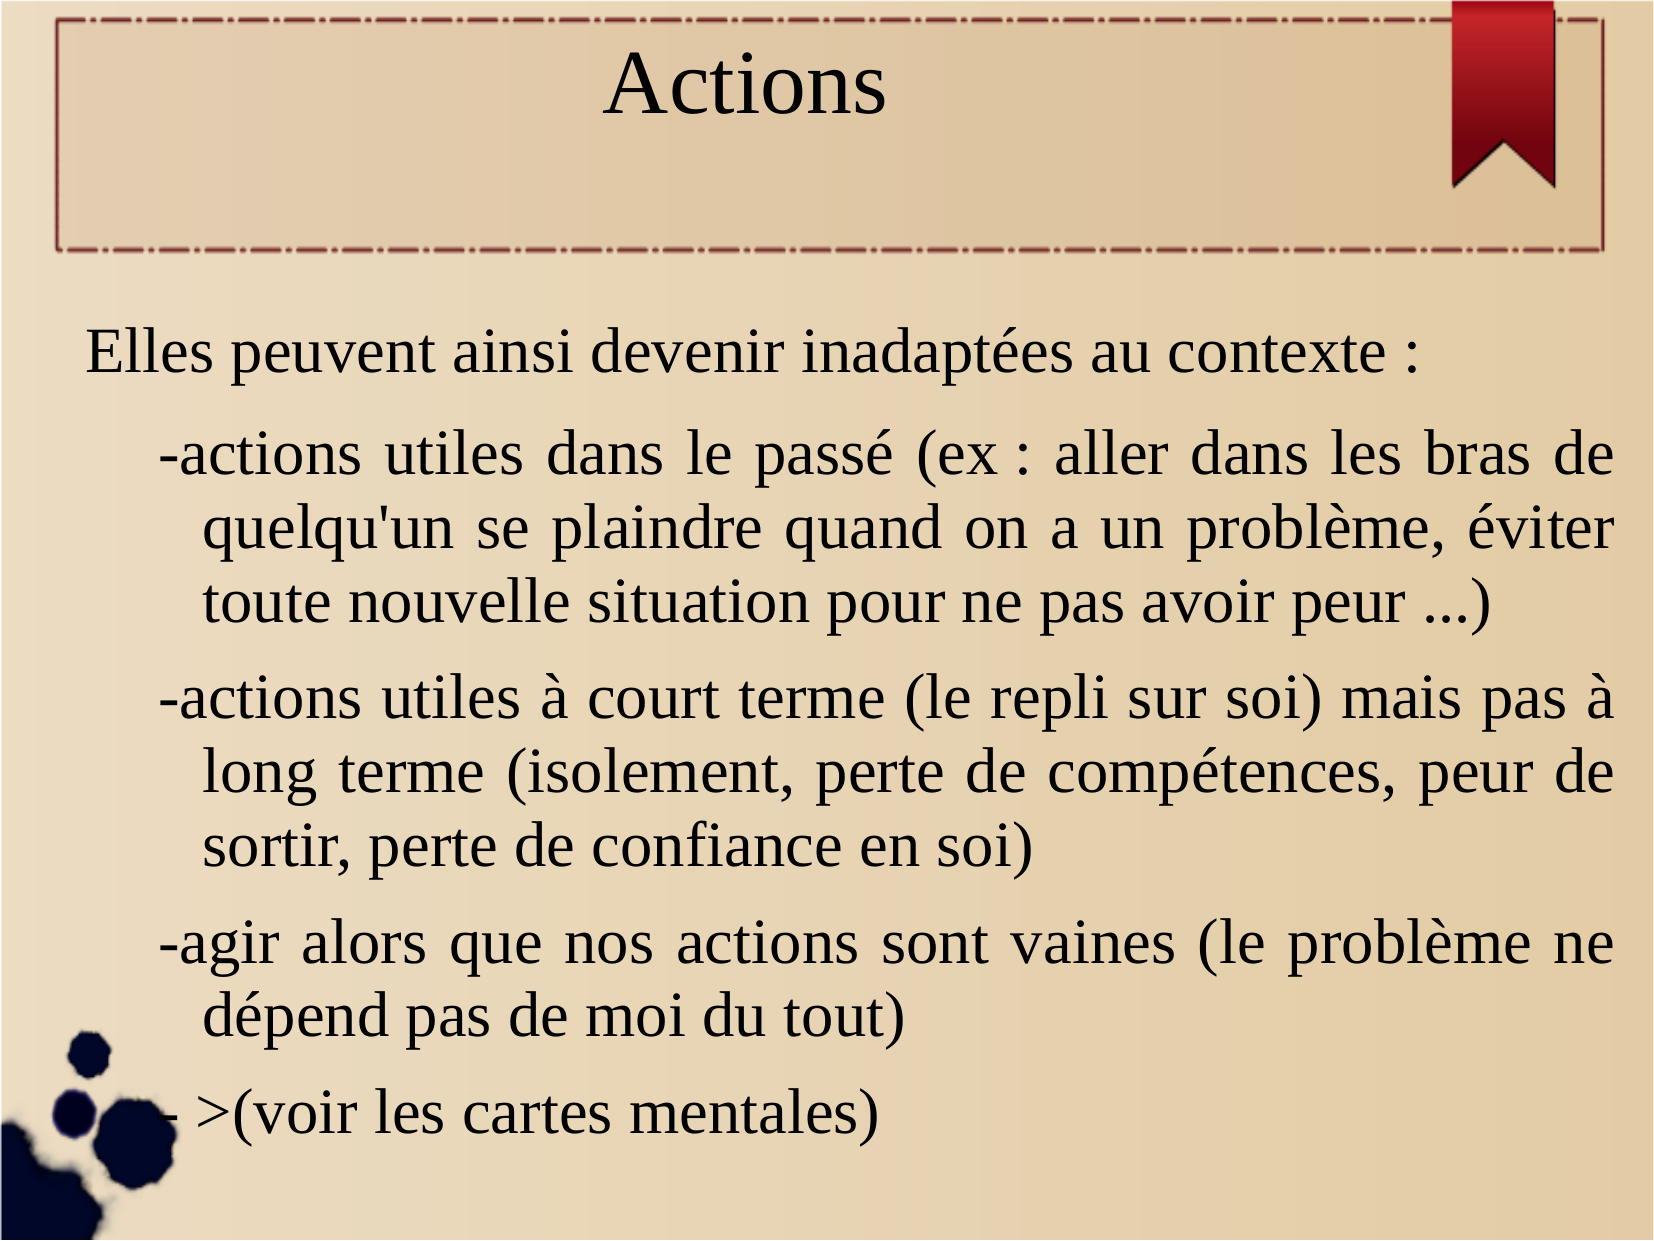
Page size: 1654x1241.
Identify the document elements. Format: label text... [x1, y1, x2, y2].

picture [0, 0, 1654, 1240]
list Elles peuvent ainsi devenir inadaptées au contexte : -actions utiles dans le passé (ex : aller dans les bras de quelqu'un se plaindre quand on a un problème, éviter toute nouvelle situation pour ne pas avoir peur ...) -actions utiles à court terme (le repli sur soi) mais pas à long terme (isolement, perte de compétences, peur de sortir, perte de confiance en soi) -agir alors que nos actions sont vaines (le problème ne dépend pas de moi du tout) - >(voir les cartes mentales) [84, 310, 1618, 1205]
title Actions [82, 26, 1410, 247]
